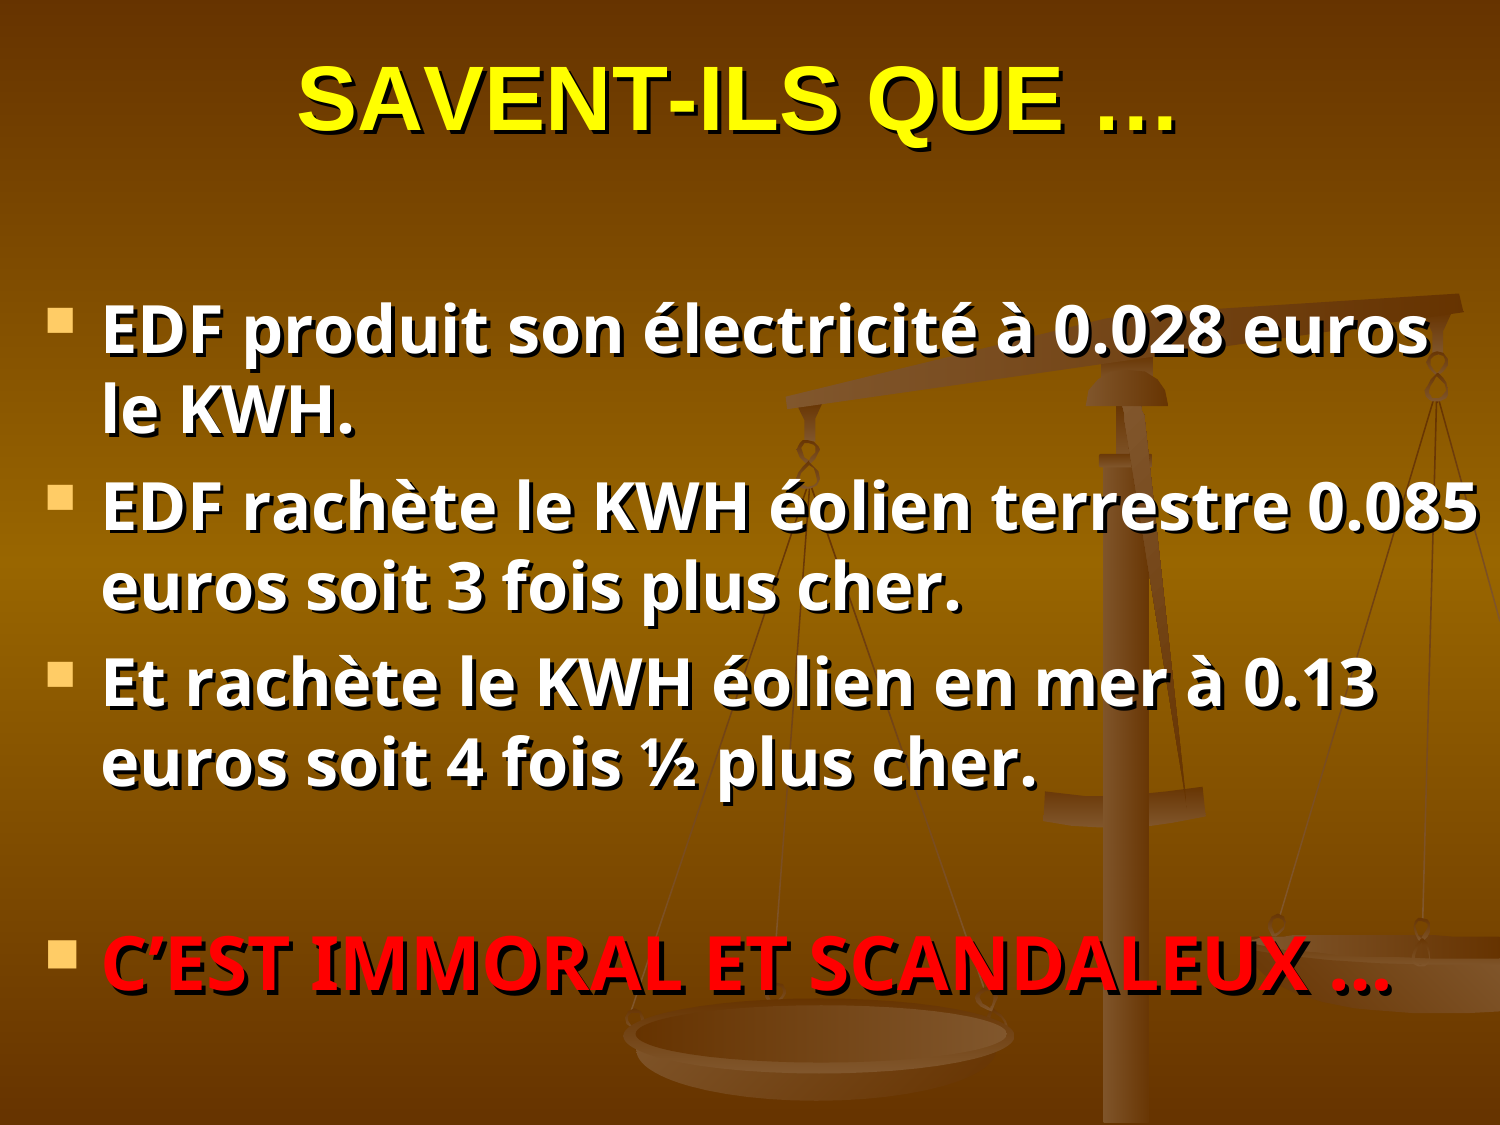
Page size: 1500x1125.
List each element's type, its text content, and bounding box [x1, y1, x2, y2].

list EDF produit son électricité à 0.028 euros le KWH. EDF rachète le KWH éolien terrestre 0.085 euros soit 3 fois plus cher. Et rachète le KWH éolien en mer à 0.13 euros soit 4 fois ½ plus cher. C’EST IMMORAL ET SCANDALEUX … [29, 278, 1500, 1125]
title SAVENT-ILS QUE … [64, 0, 1415, 188]
